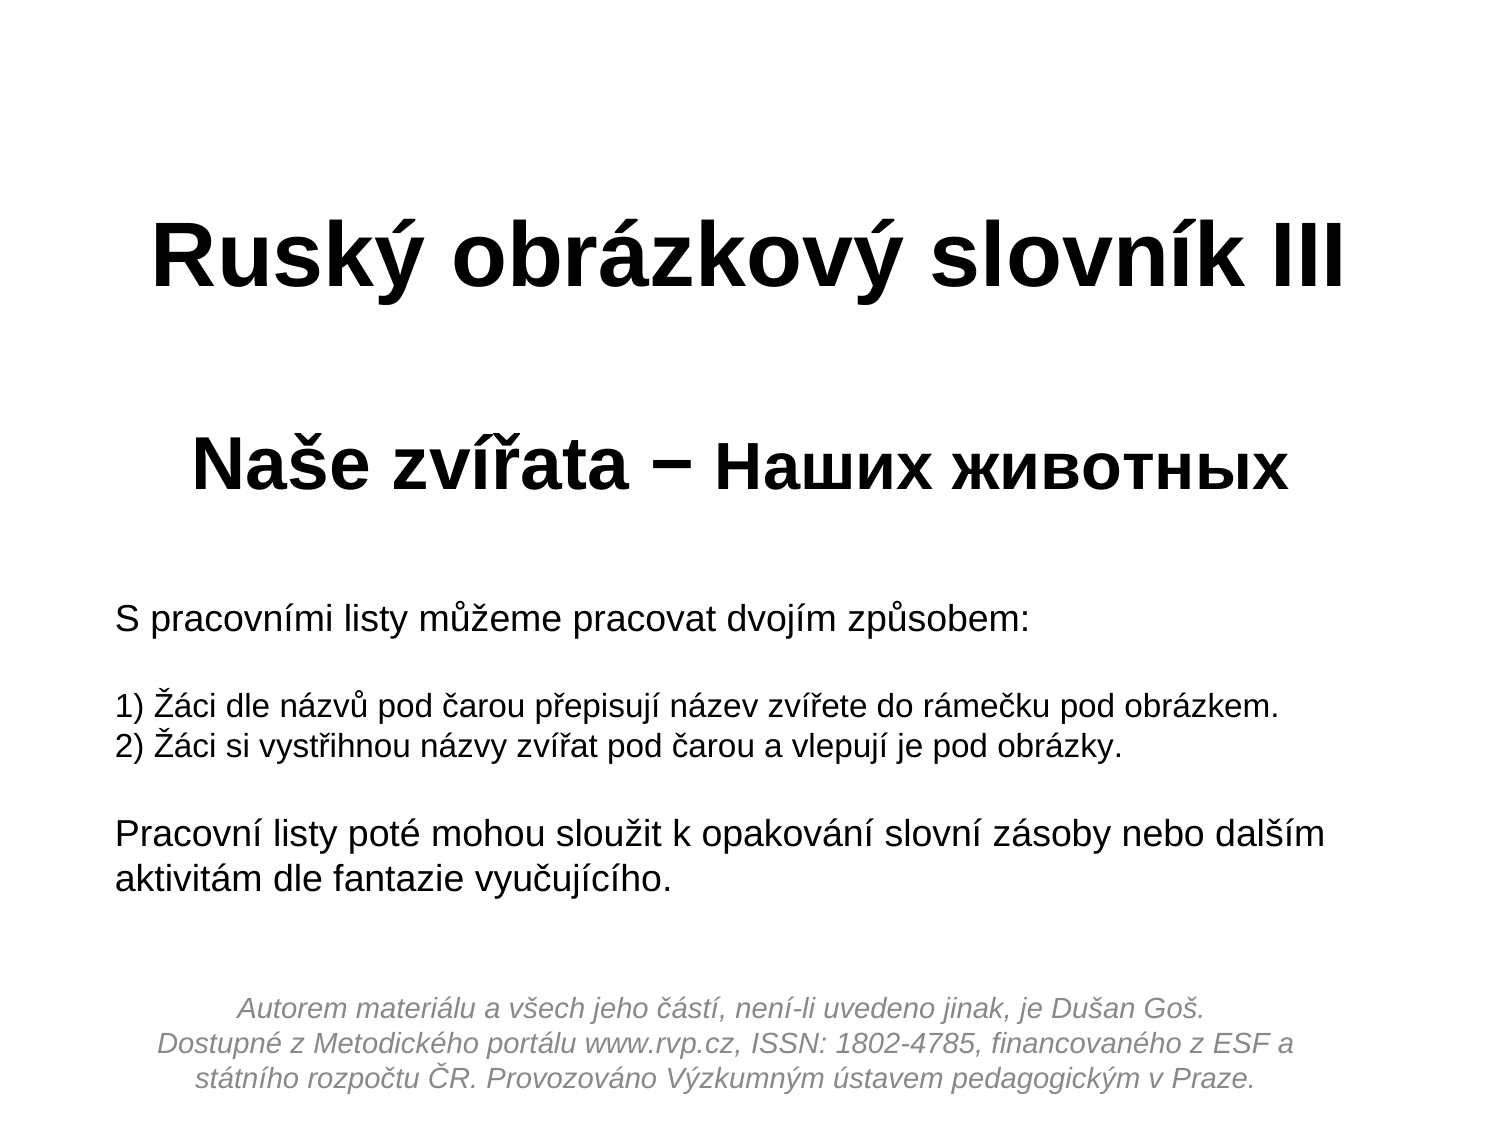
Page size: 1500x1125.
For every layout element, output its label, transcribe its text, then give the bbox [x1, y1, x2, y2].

text_box Autorem materiálu a všech jeho částí, není-li uvedeno jinak, je Dušan Goš. Dostupné z Metodického portálu www.rvp.cz, ISSN: 1802-4785, financovaného z ESF a státního rozpočtu ČR. Provozováno Výzkumným ústavem pedagogickým v Praze. [88, 1011, 1365, 1072]
text_box S pracovními listy můžeme pracovat dvojím způsobem: Žáci dle názvů pod čarou přepisují název zvířete do rámečku pod obrázkem. Žáci si vystřihnou názvy zvířat pod čarou a vlepují je pod obrázky. Pracovní listy poté mohou sloužit k opakování slovní zásoby nebo dalším aktivitám dle fantazie vyučujícího. [100, 586, 1412, 907]
title Ruský obrázkový slovník III Naše zvířata − Наших животных [112, 148, 1388, 551]
